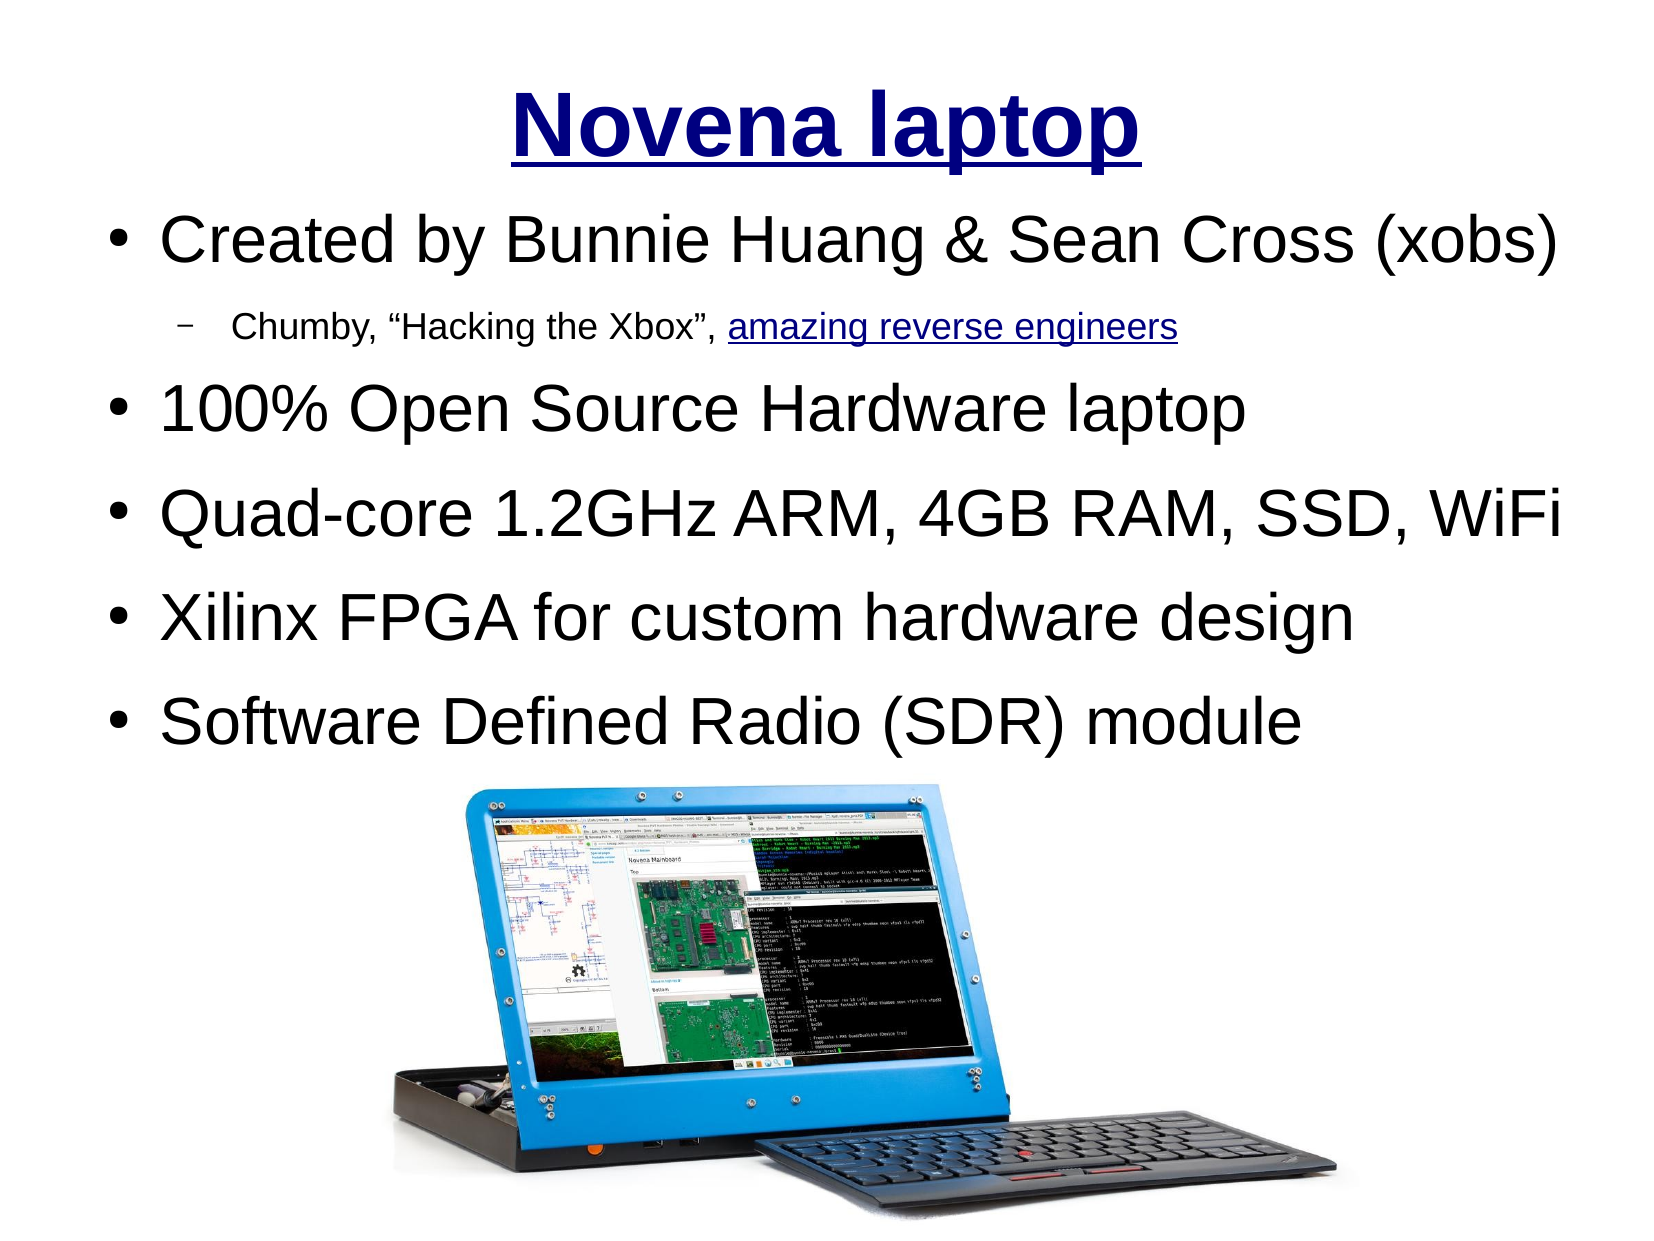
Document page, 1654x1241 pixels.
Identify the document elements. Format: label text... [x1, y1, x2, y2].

title Novena laptop [82, 52, 1571, 301]
picture [514, 1055, 521, 1065]
picture [340, 906, 1373, 1241]
list Created by Bunnie Huang & Sean Cross (xobs) Chumby, “Hacking the Xbox”, amazing reverse engineers 100% Open Source Hardware laptop Quad-core 1.2GHz ARM, 4GB RAM, SSD, WiFi Xilinx FPGA for custom hardware design Software Defined Radio (SDR) module [88, 201, 1565, 906]
